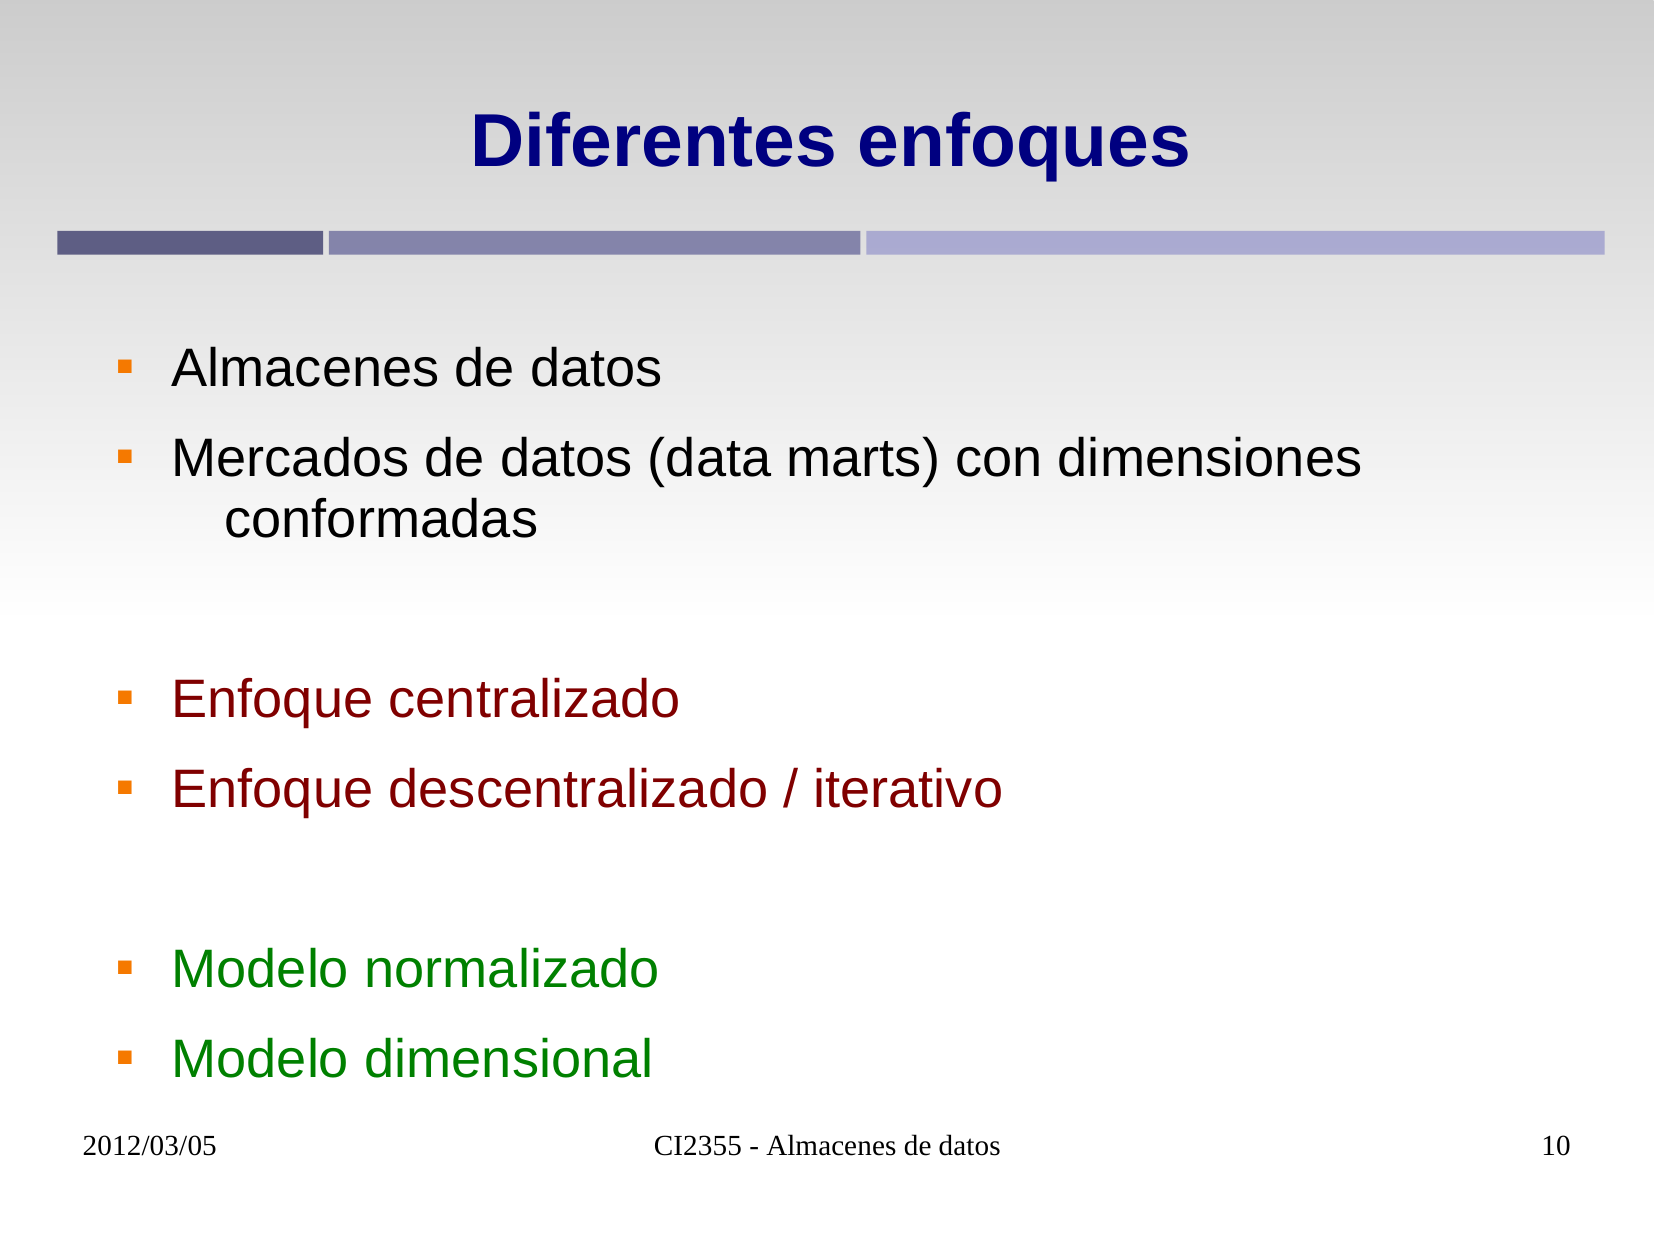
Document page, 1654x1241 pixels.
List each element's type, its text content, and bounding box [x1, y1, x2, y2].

title Diferentes enfoques [86, 55, 1576, 226]
list Almacenes de datos Mercados de datos (data marts) con dimensiones conformadas Enfoque centralizado Enfoque descentralizado / iterativo Modelo normalizado Modelo dimensional [82, 337, 1571, 1109]
